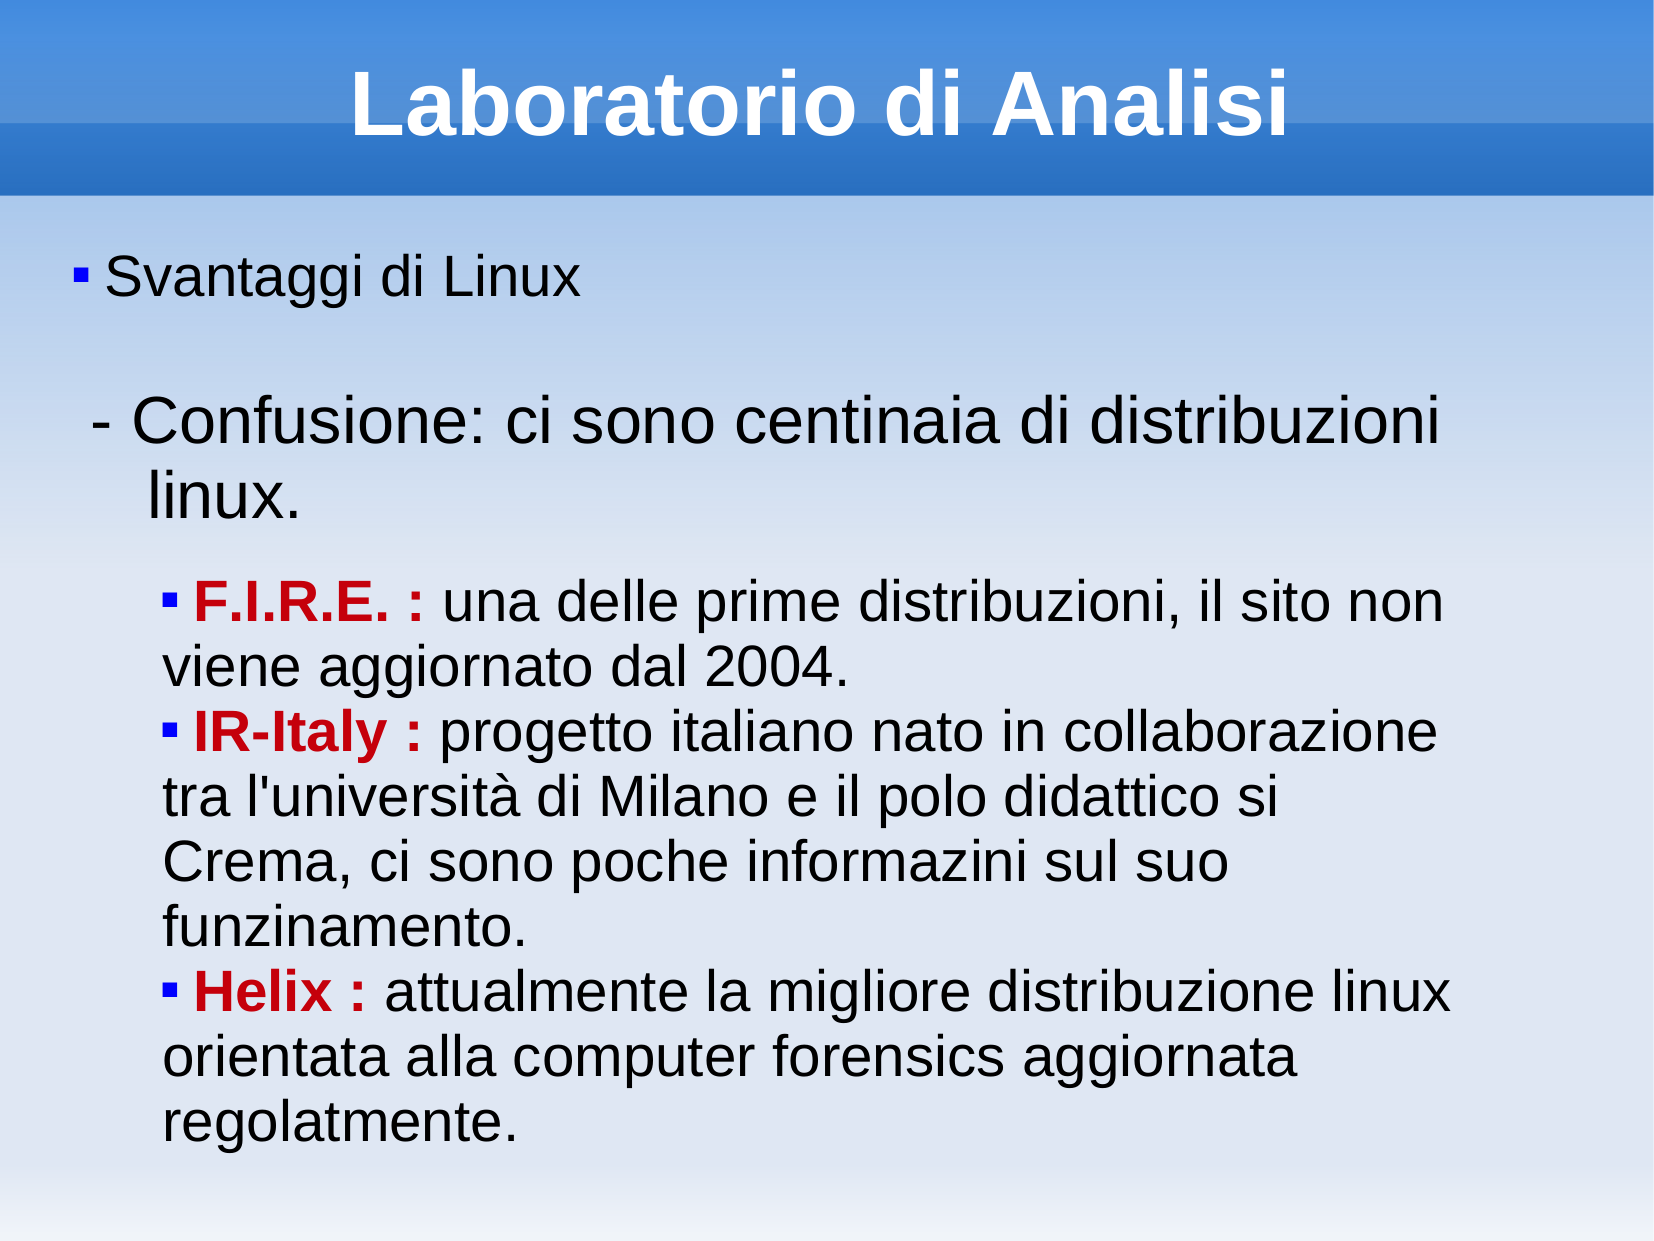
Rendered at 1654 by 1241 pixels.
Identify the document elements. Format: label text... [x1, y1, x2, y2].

text_box Svantaggi di Linux - Confusione: ci sono centinaia di distribuzioni linux. [59, 236, 1595, 541]
picture [0, 0, 1654, 1241]
text_box F.I.R.E. : una delle prime distribuzioni, il sito non viene aggiornato dal 2004. IR-Italy : progetto italiano nato in collaborazione tra l'università di Milano e il polo didattico si Crema, ci sono poche informazini sul suo funzinamento. Helix : attualmente la migliore distribuzione linux orientata alla computer forensics aggiornata regolatmente. [147, 561, 1477, 1162]
title Laboratorio di Analisi [76, 7, 1565, 200]
